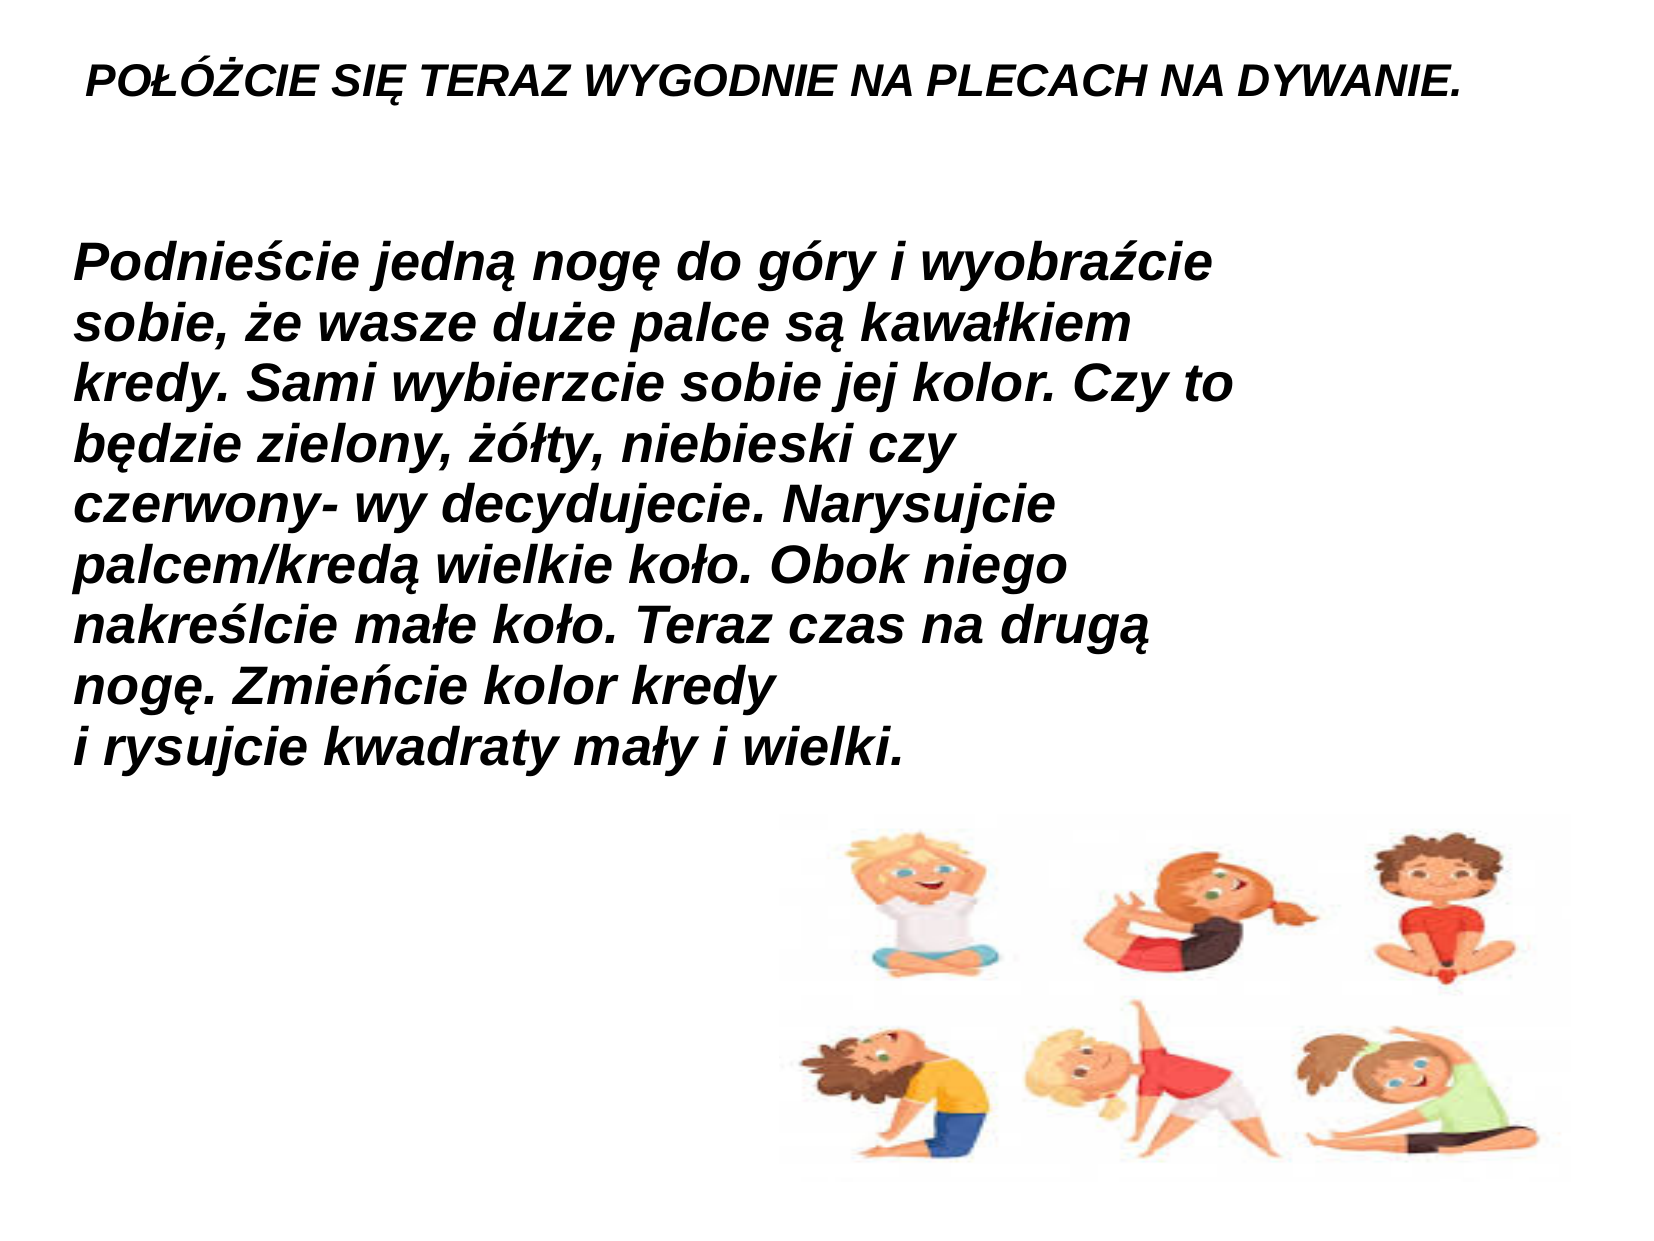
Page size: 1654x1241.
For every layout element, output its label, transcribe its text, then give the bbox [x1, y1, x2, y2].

picture [779, 814, 1571, 1182]
text_box POŁÓŻCIE SIĘ TERAZ WYGODNIE NA PLECACH NA DYWANIE. [70, 47, 1654, 166]
text_box Podnieście jedną nogę do góry i wyobraźcie sobie, że wasze duże palce są kawałkiem kredy. Sami wybierzcie sobie jej kolor. Czy to będzie zielony, żółty, niebieski czy czerwony- wy decydujecie. Narysujcie palcem/kredą wielkie koło. Obok niego nakreślcie małe koło. Teraz czas na drugą nogę. Zmieńcie kolor kredy i rysujcie kwadraty mały i wielki. [59, 224, 1252, 794]
